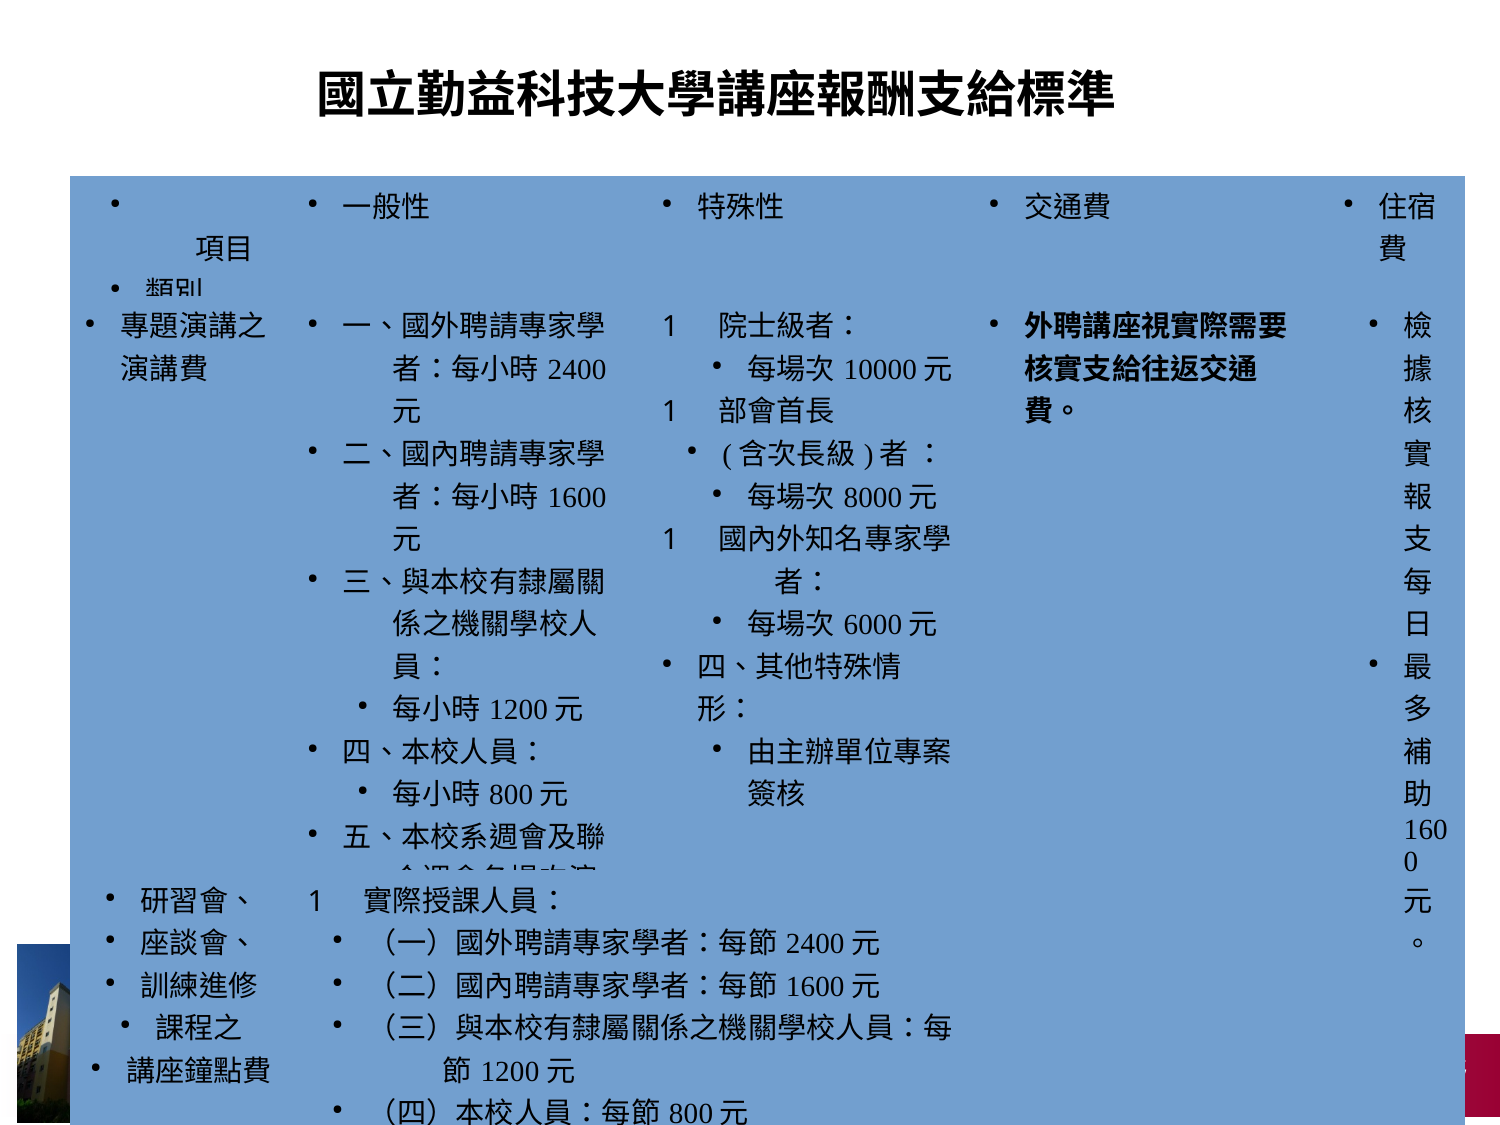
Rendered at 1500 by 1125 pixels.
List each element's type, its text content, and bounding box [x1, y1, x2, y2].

table_header 一般性 [293, 176, 647, 296]
table_header 項目 類別 [70, 176, 293, 296]
table_cell 外聘講座視實際需要核實支給往返交通費。 [974, 296, 1329, 1125]
table_header 住宿費 [1329, 176, 1465, 296]
text_box 國立勤益科技大學講座報酬支給標準 [301, 55, 1174, 130]
table_cell 檢據核實報支每日 最多補助1600元。 [1329, 296, 1465, 1125]
table_header 特殊性 [647, 176, 974, 296]
table_cell 實際授課人員： （一）國外聘請專家學者：每節2400元 （二）國內聘請專家學者：每節1600元 （三）與本校有隸屬關係之機關學校人員：每節1200元 （四）本校人員：每節800元 講座助理： 協助教學並實際授課人員，按上開授課人員標準減半支給 [293, 870, 974, 1125]
table_cell 院士級者： 每場次10000元 部會首長 (含次長級)者 ： 每場次8000元 國內外知名專家學者： 每場次6000元 四、其他特殊情形： 由主辦單位專案簽核 [647, 296, 974, 870]
table_cell 專題演講之演講費 [70, 296, 293, 870]
table_cell 一、國外聘請專家學者：每小時2400元 二、國內聘請專家學者：每小時1600元 三、與本校有隸屬關係之機關學校人員： 每小時1200元 四、本校人員： 每小時800元 五、本校系週會及聯合週會各場次演講，比照上開標準支給 [293, 296, 647, 870]
table_cell 研習會、 座談會、 訓練進修 課程之 講座鐘點費 [70, 870, 293, 1125]
table_header 交通費 [974, 176, 1329, 296]
